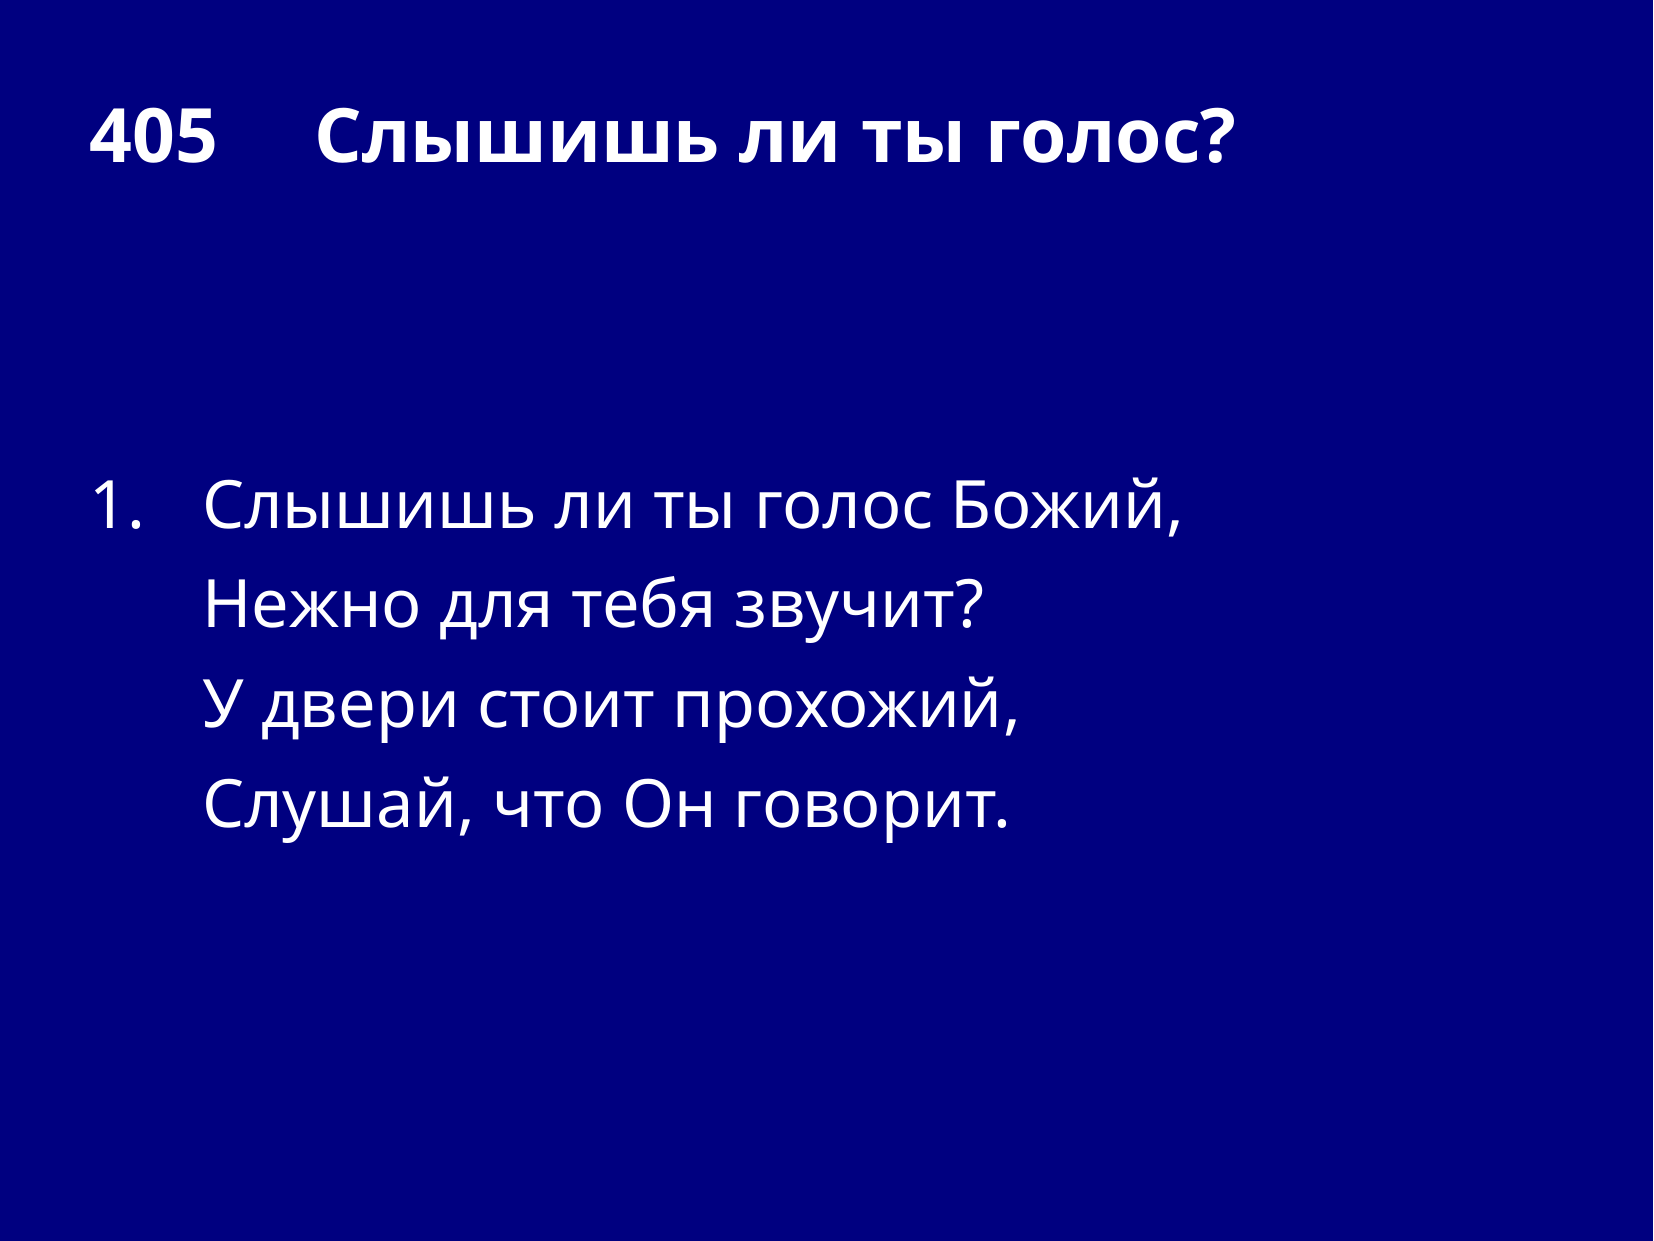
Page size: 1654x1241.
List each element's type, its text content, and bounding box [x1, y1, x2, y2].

text_box 405 Слышишь ли ты голос? [75, 75, 1576, 188]
text_box 1. Слышишь ли ты голос Божий, Нежно для тебя звучит? У двери стоит прохожий, Слушай, что Он говорит. [75, 188, 1576, 1163]
